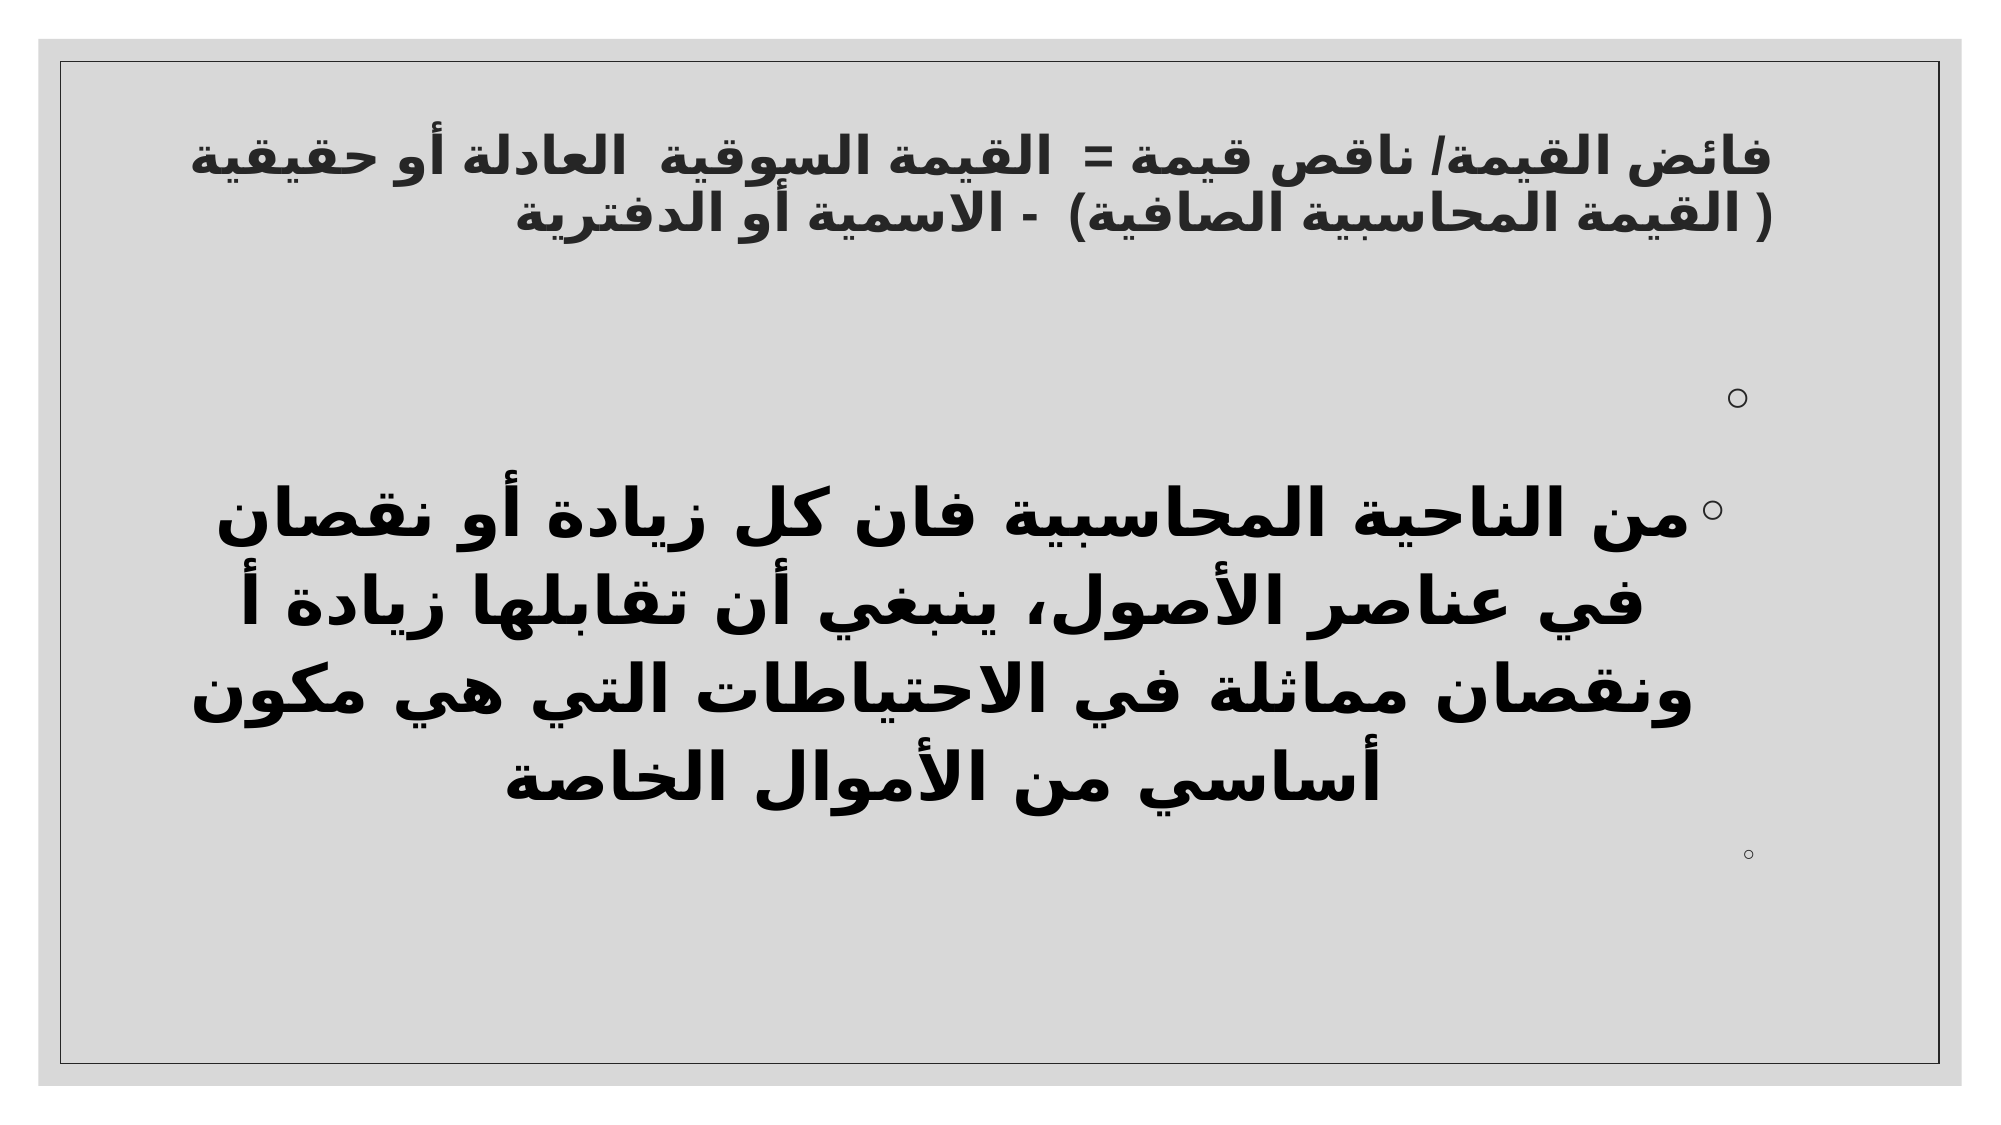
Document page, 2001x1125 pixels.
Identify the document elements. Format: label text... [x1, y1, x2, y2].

title فائض القيمة/ ناقص قيمة = القيمة السوقية العادلة أو حقيقية ( القيمة المحاسبية الصافية) - الاسمية أو الدفترية [174, 105, 1825, 331]
list من الناحية المحاسبية فان كل زيادة أو نقصان في عناصر الأصول، ينبغي أن تقابلها زيادة أ ونقصان مماثلة في الاحتياطات التي هي مكون أساسي من الأموال الخاصة [174, 345, 1825, 977]
